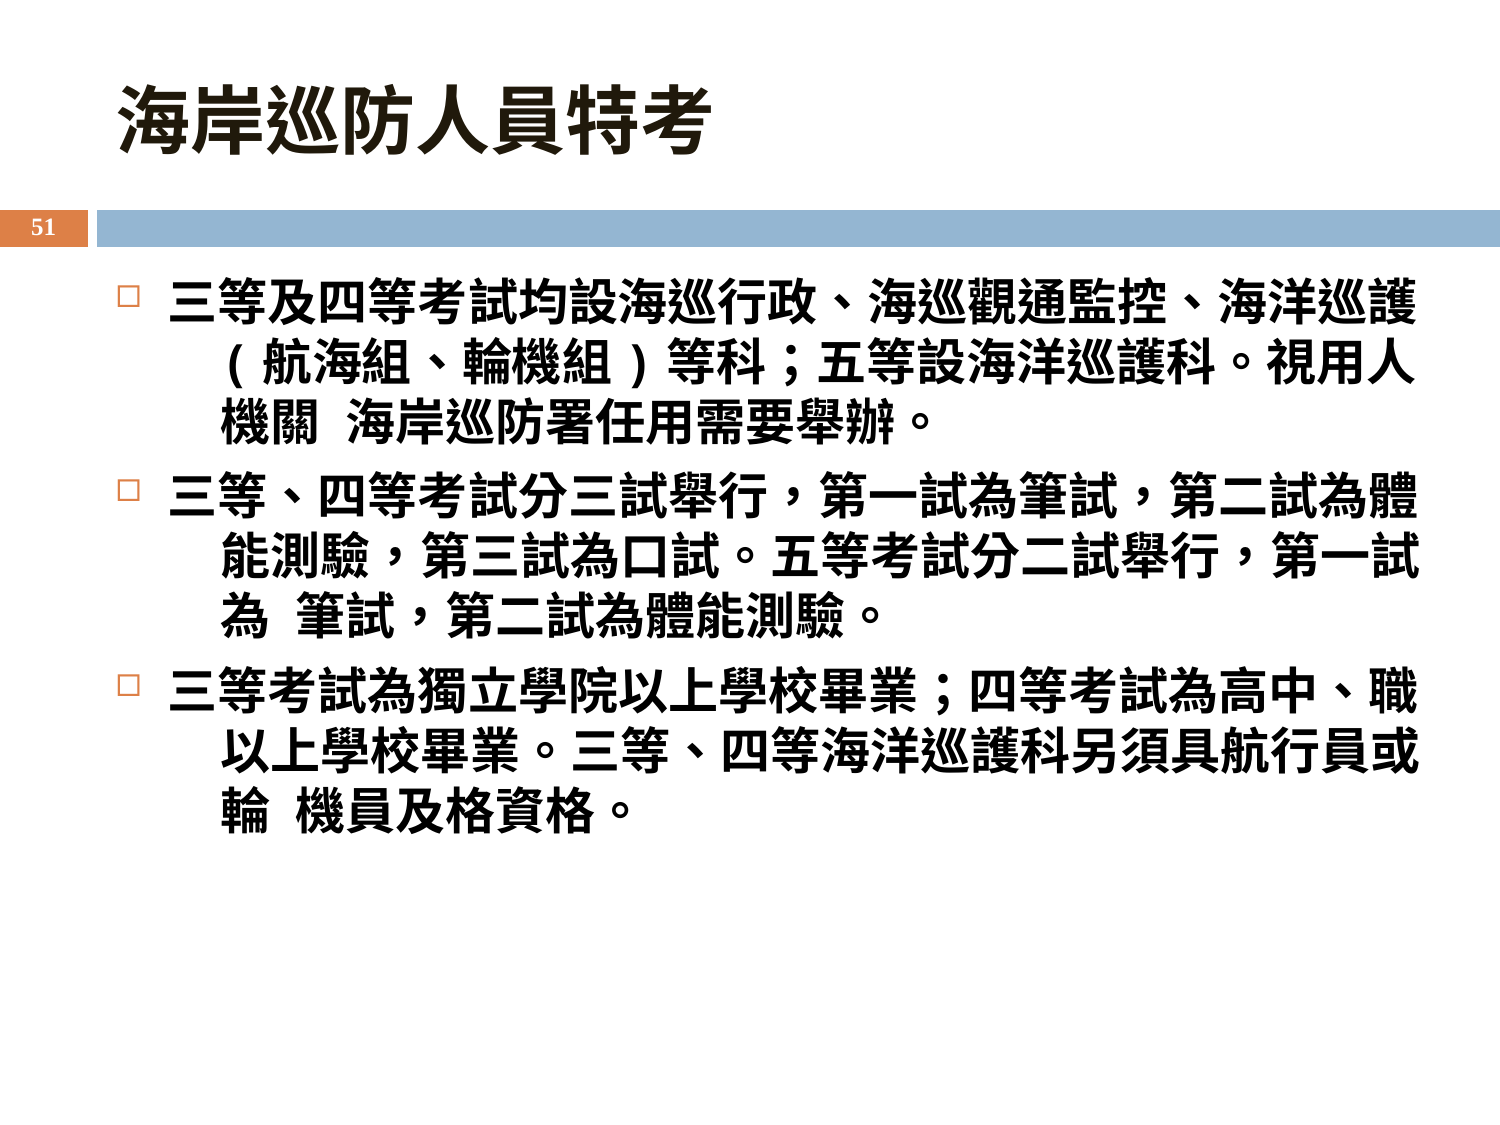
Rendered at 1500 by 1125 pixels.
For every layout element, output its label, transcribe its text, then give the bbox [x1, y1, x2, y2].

text_box 50 [0, 208, 88, 249]
title 海岸巡防人員特考 [100, 37, 1438, 201]
list 三等及四等考試均設海巡行政、海巡觀通監控、海洋巡護 (航海組、輪機組)等科；五等設海洋巡護科。視用人機關 海岸巡防署任用需要舉辦。 三等、四等考試分三試舉行，第一試為筆試，第二試為體能測驗，第三試為口試。五等考試分二試舉行，第一試為 筆試，第二試為體能測驗。 三等考試為獨立學院以上學校畢業；四等考試為高中、職以上學校畢業。三等、四等海洋巡護科另須具航行員或輪 機員及格資格。 [100, 262, 1438, 1000]
